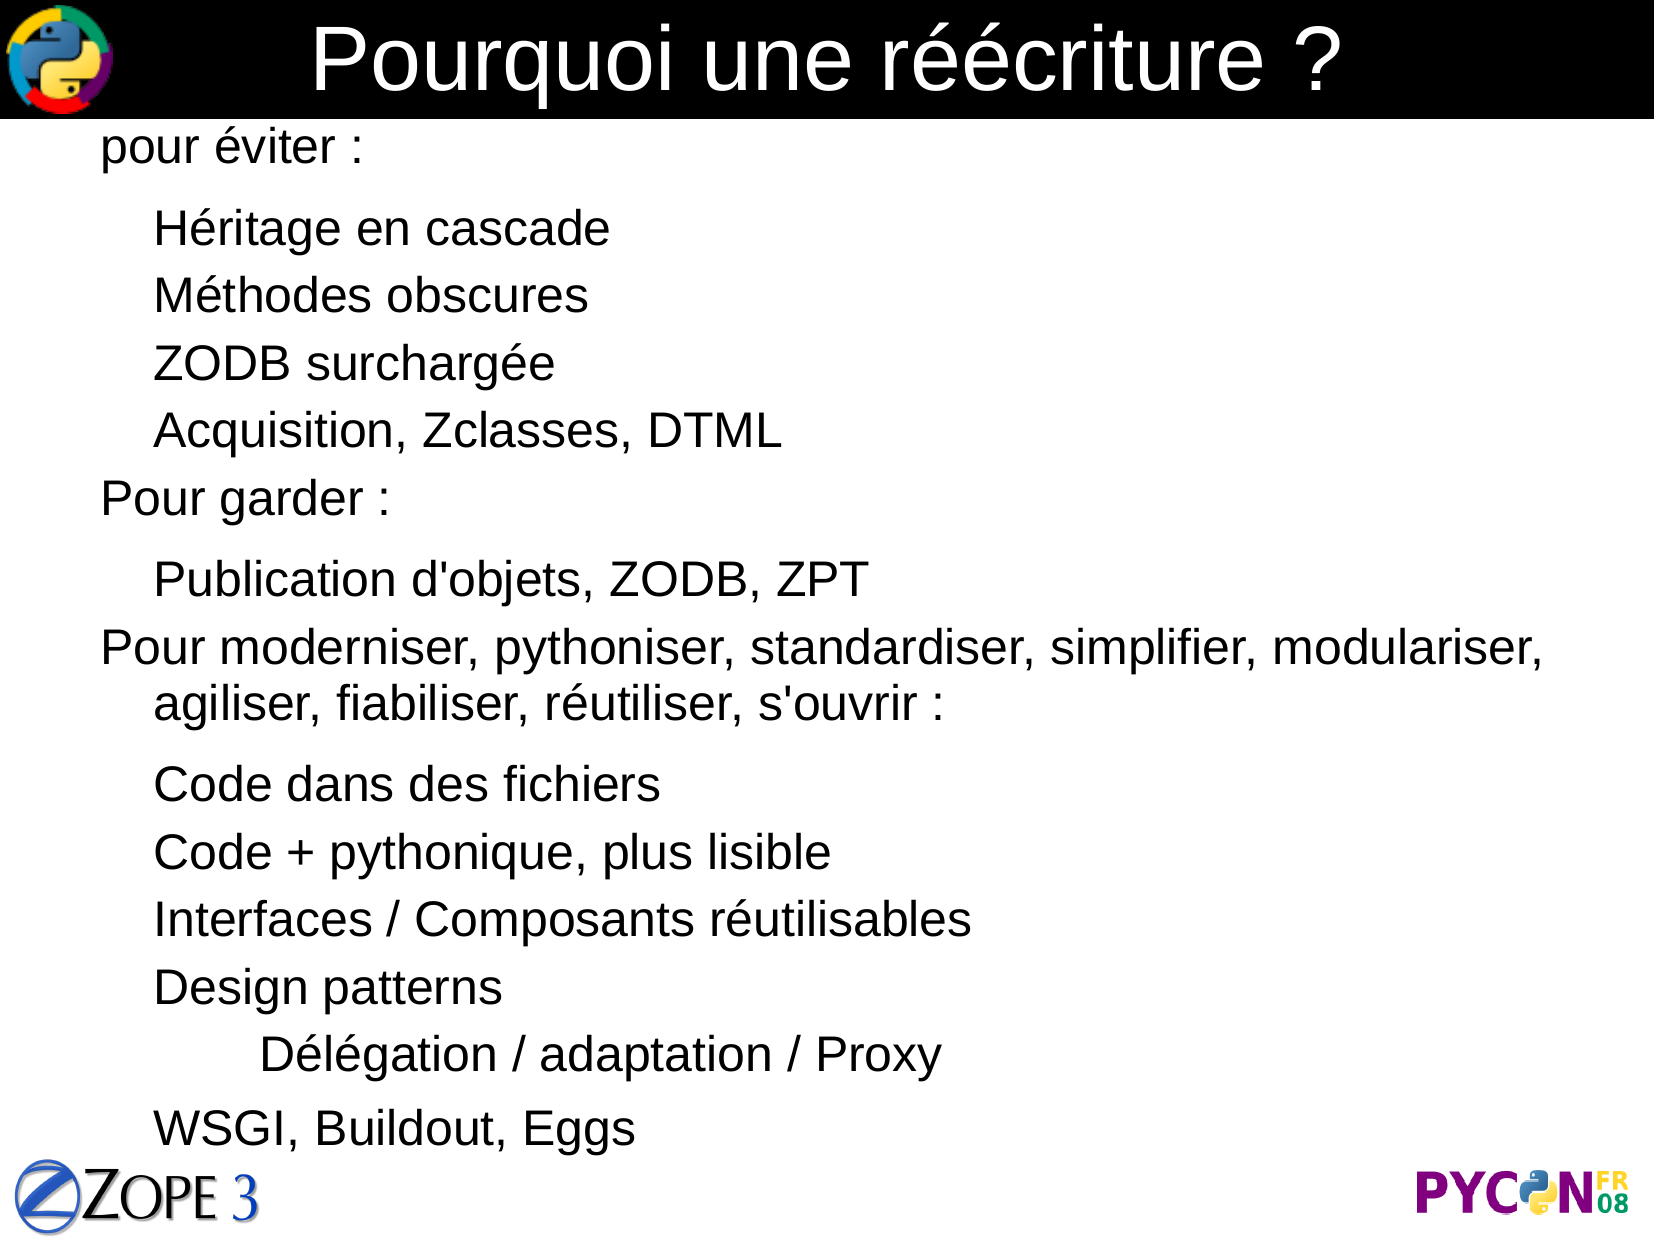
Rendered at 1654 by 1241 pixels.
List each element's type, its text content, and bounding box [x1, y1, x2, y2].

picture [6, 5, 82, 114]
list pour éviter : Héritage en cascade Méthodes obscures ZODB surchargée Acquisition, Zclasses, DTML Pour garder : Publication d'objets, ZODB, ZPT Pour moderniser, pythoniser, standardiser, simplifier, modulariser, agiliser, fiabiliser, réutiliser, s'ouvrir : Code dans des fichiers Code + pythonique, plus lisible Interfaces / Composants réutilisables Design patterns Délégation / adaptation / Proxy WSGI, Buildout, Eggs [82, 118, 1571, 1156]
title Pourquoi une réécriture ? [82, 0, 1571, 118]
picture [1417, 1170, 1628, 1215]
picture [0, 1144, 266, 1241]
